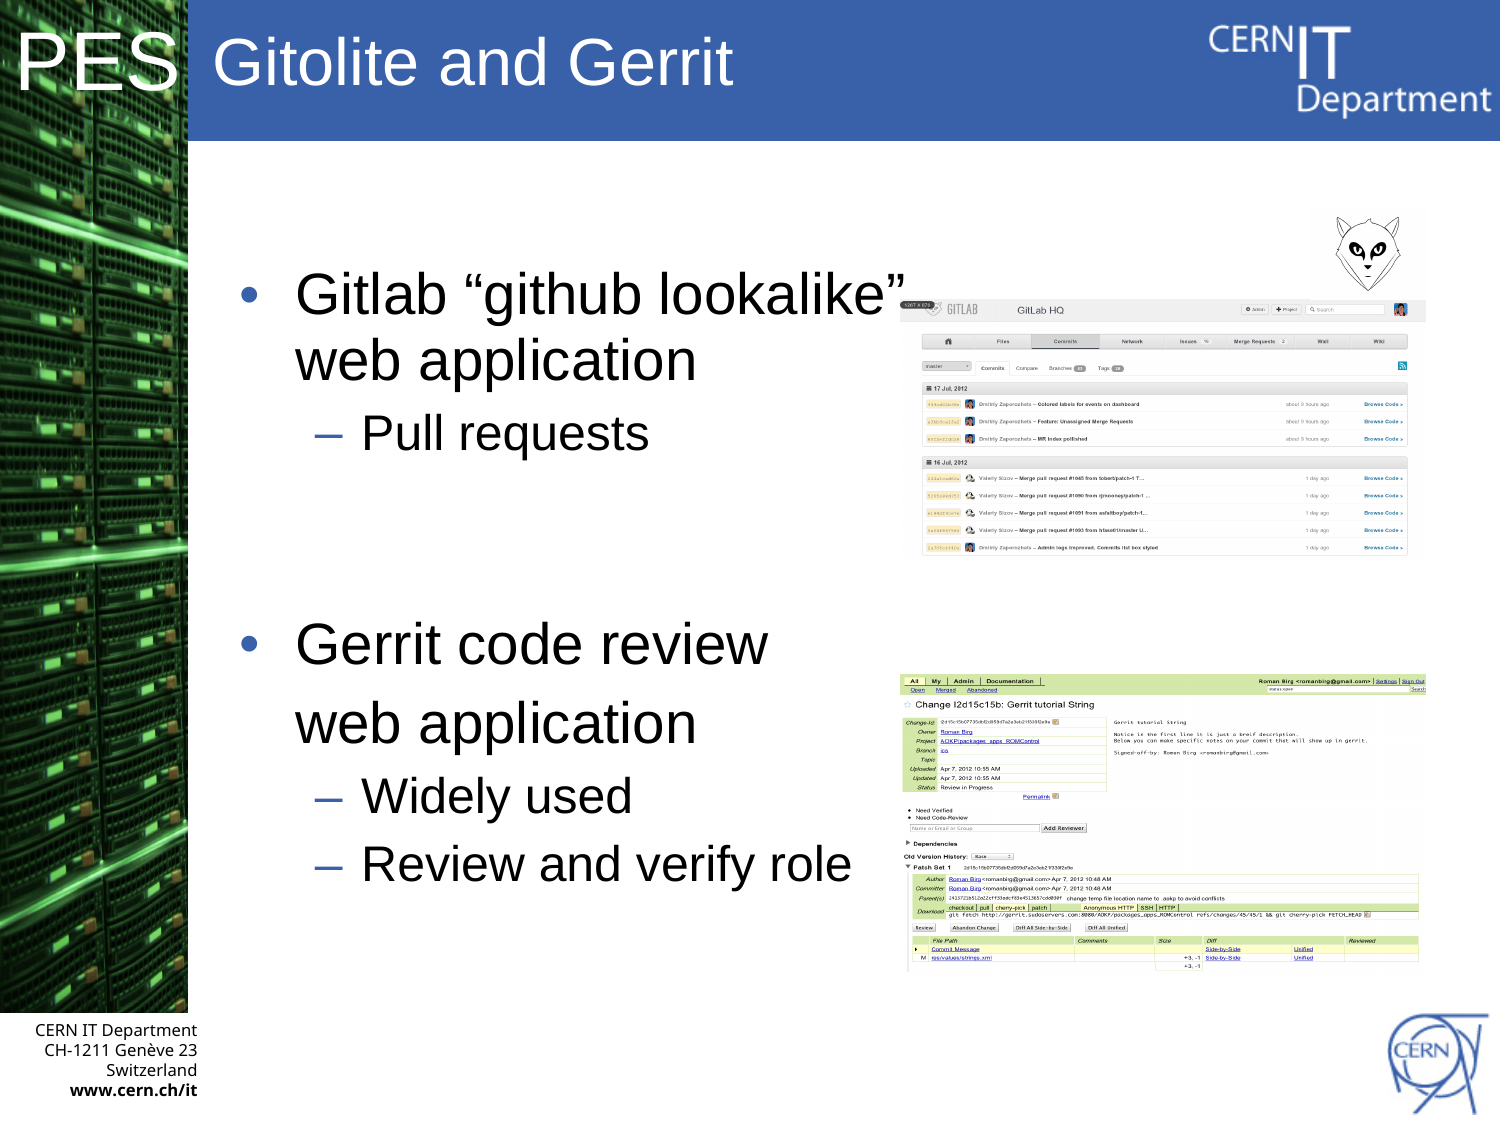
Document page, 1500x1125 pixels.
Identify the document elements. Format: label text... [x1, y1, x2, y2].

picture [900, 674, 1426, 976]
picture [1126, 0, 1500, 141]
picture [0, 0, 212, 1013]
picture [1387, 1012, 1490, 1115]
title Gitolite and Gerrit [212, 0, 1126, 150]
list Gitlab “github lookalike” web application Pull requests Gerrit code review web application Widely used Review and verify role [224, 174, 938, 1088]
picture [900, 208, 1426, 563]
